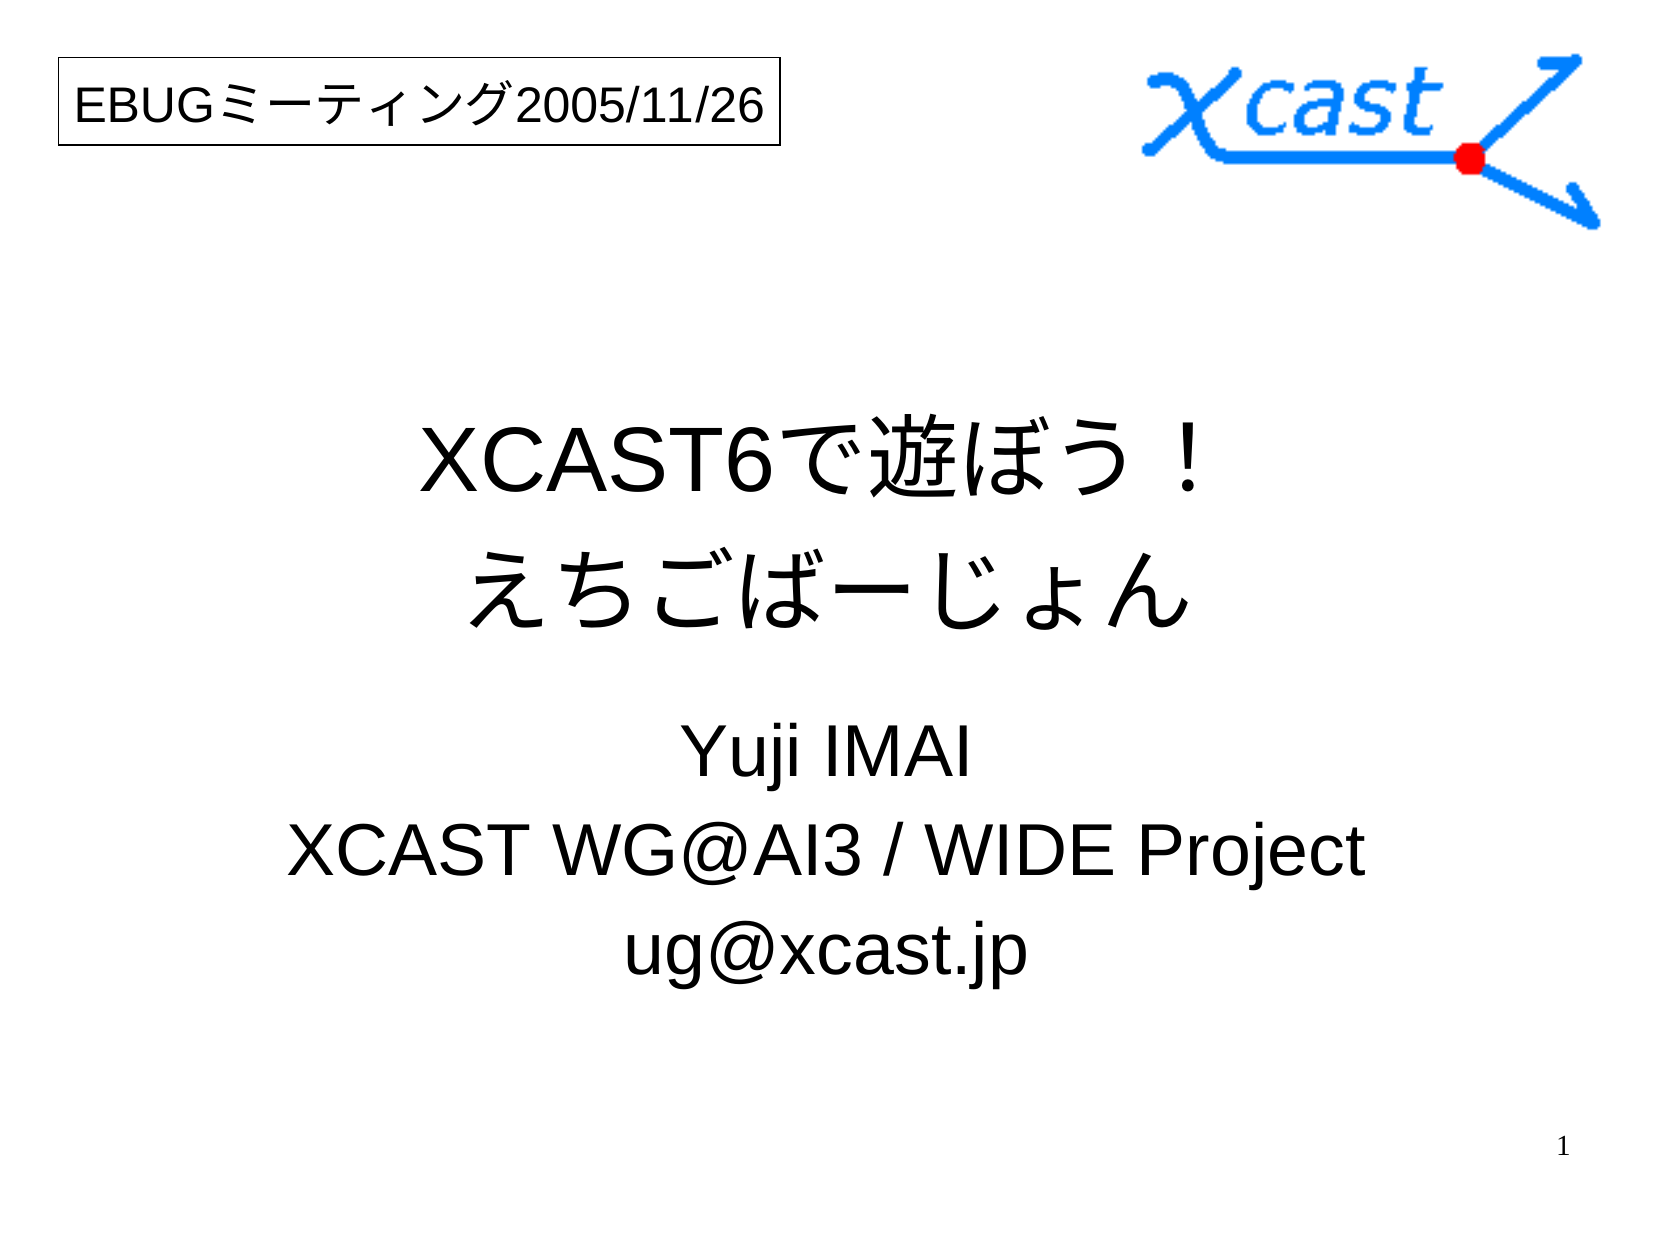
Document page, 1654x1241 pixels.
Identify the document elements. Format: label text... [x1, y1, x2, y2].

title XCAST6で遊ぼう！ えちごばーじょん [124, 385, 1530, 652]
picture [1122, 34, 1622, 246]
subtitle Yuji IMAI XCAST WG@AI3 / WIDE Project ug@xcast.jp [248, 702, 1406, 1021]
text_box EBUGミーティング2005/11/26 [58, 57, 781, 145]
